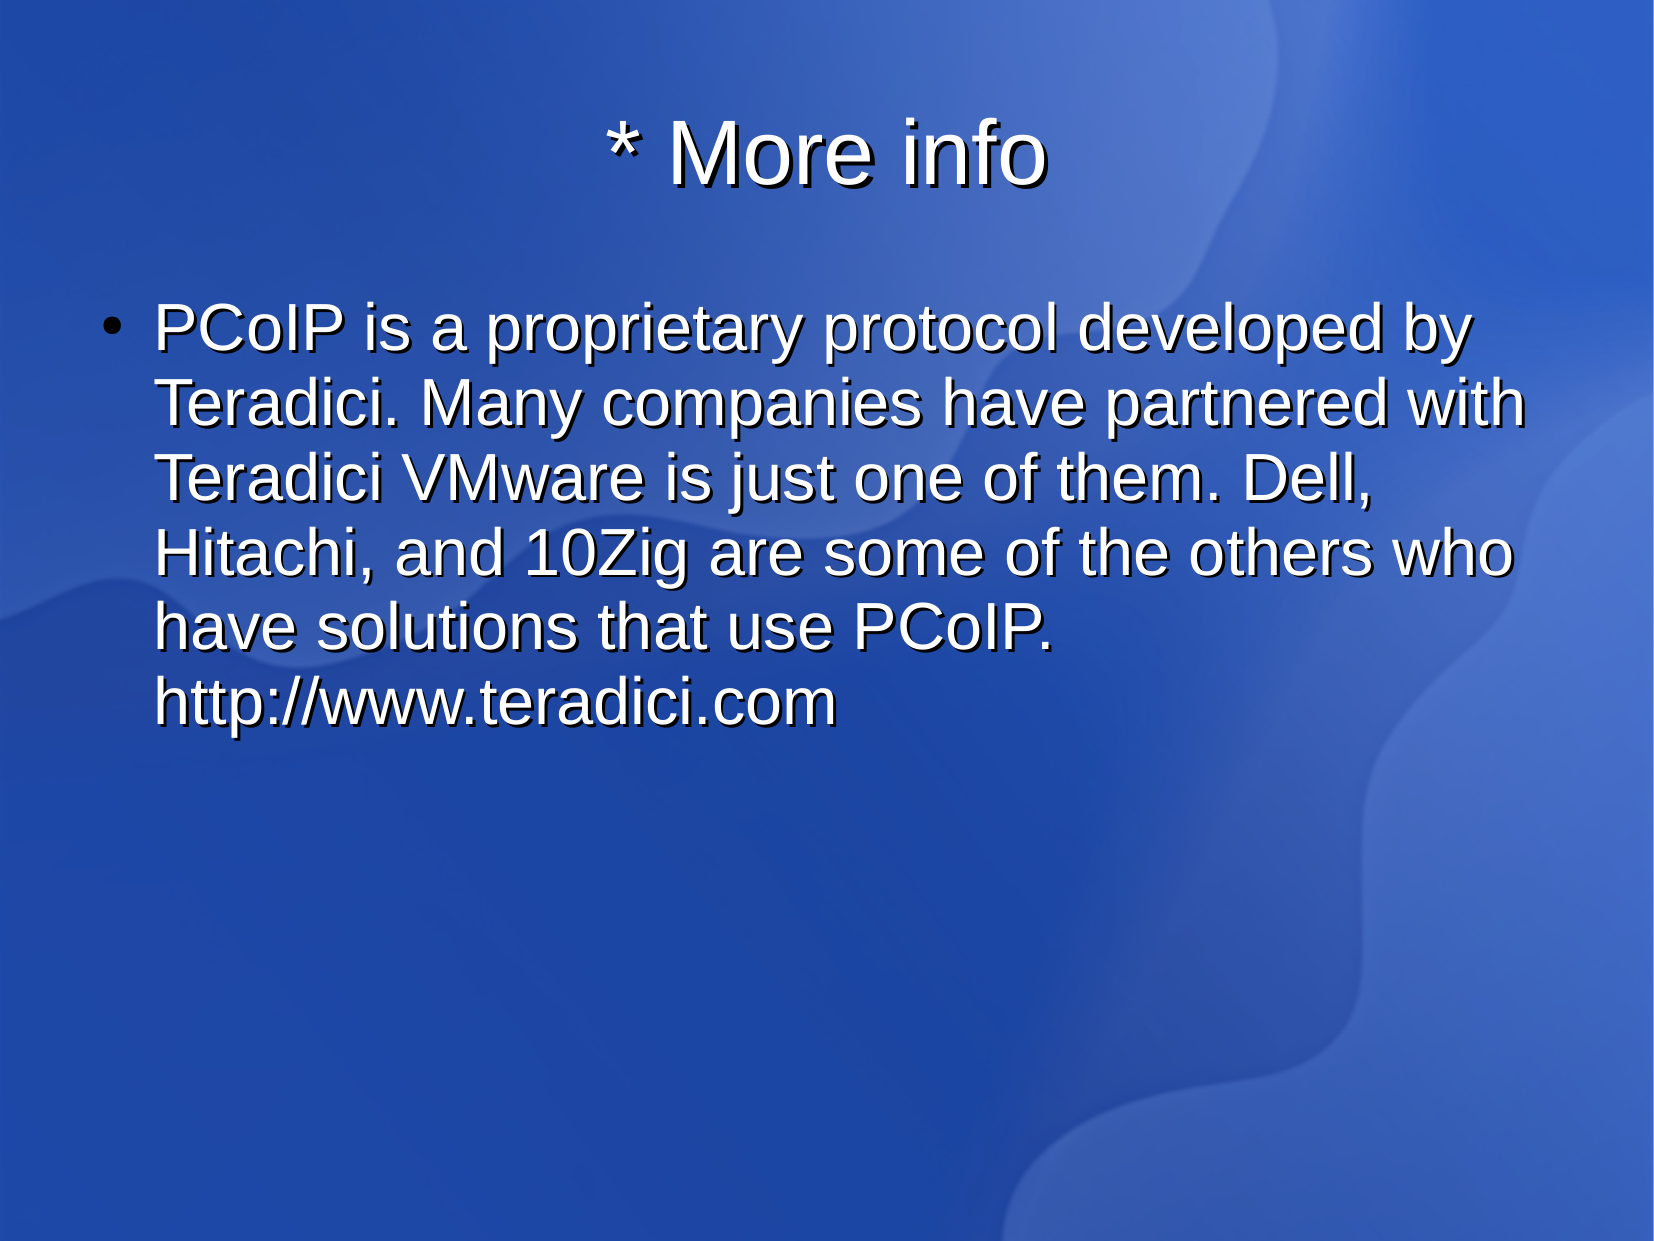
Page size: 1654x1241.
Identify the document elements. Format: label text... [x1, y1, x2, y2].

picture [0, 0, 1654, 1241]
title * More info [82, 56, 1571, 250]
list PCoIP is a proprietary protocol developed by Teradici. Many companies have partnered with Teradici VMware is just one of them. Dell, Hitachi, and 10Zig are some of the others who have solutions that use PCoIP. http://www.teradici.com [82, 290, 1571, 1094]
